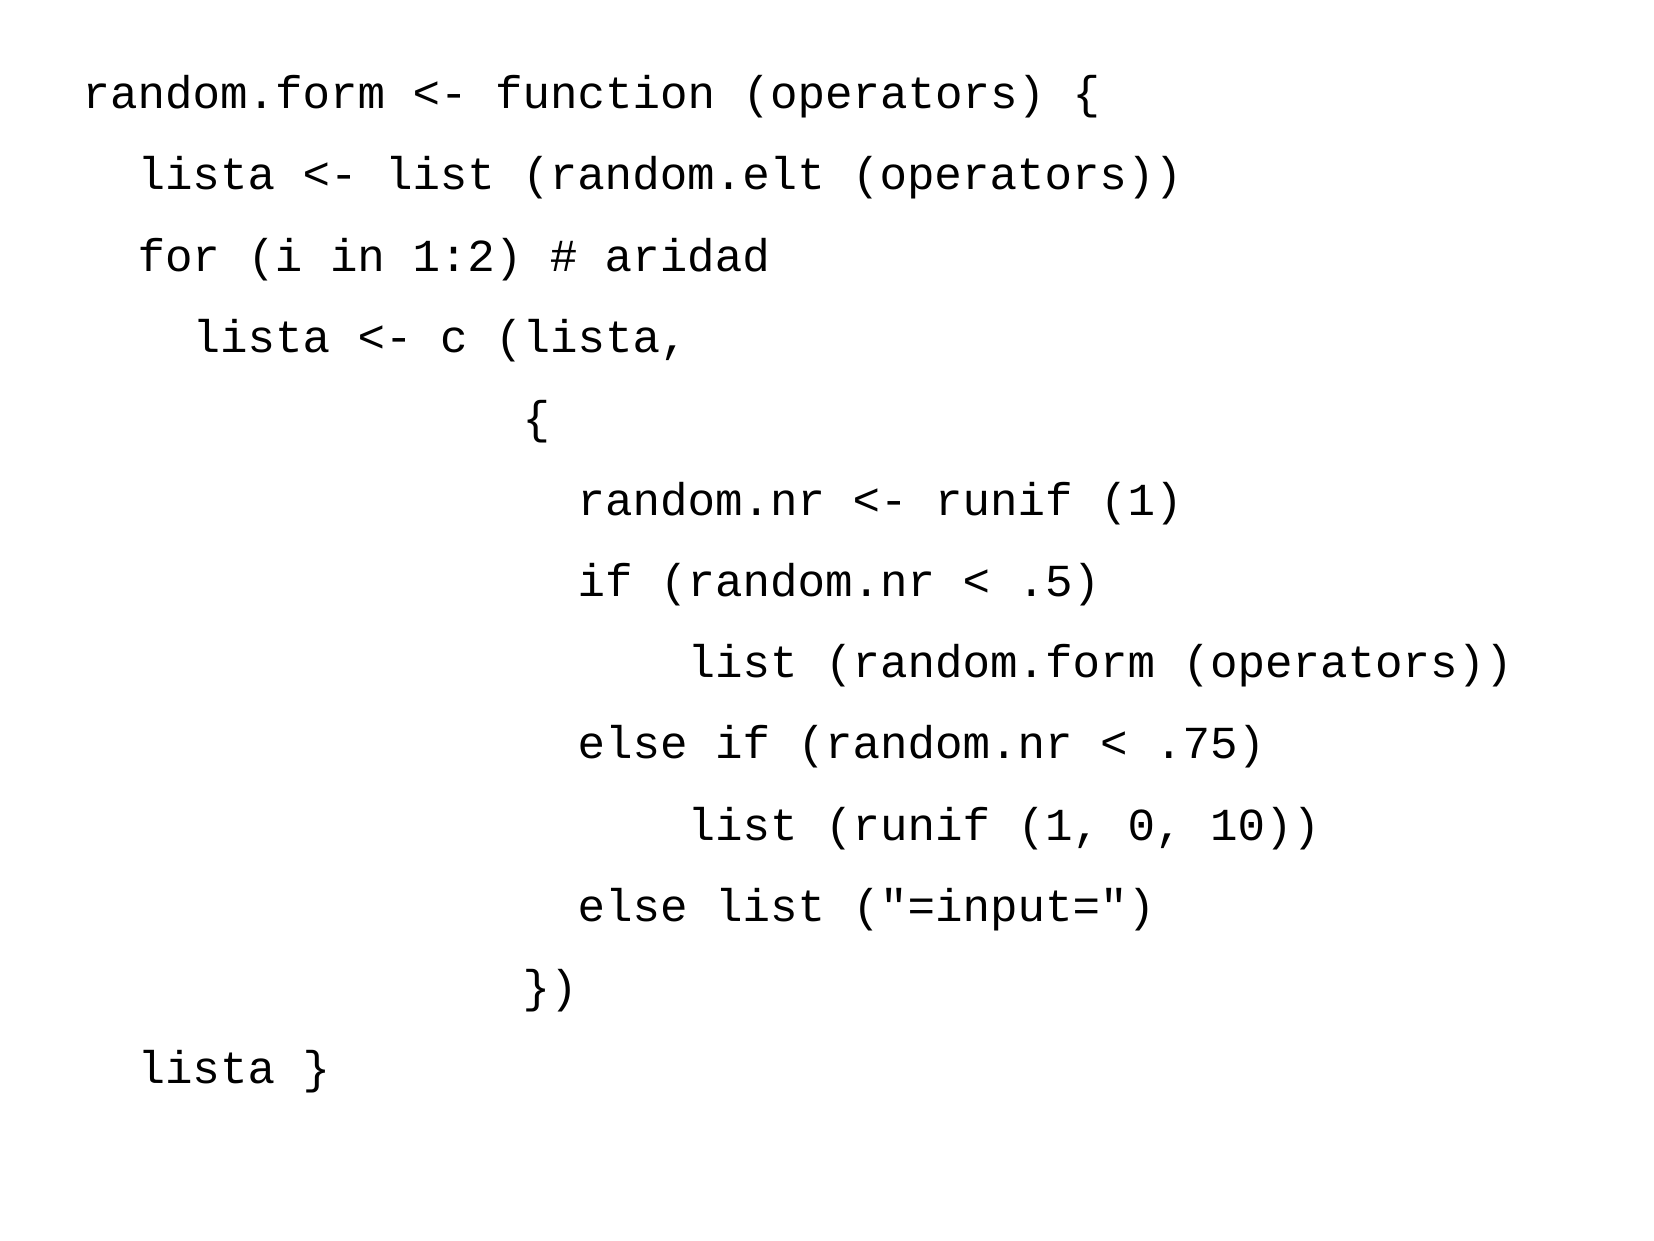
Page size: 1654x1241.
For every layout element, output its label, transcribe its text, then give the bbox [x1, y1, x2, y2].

list random.form <- function (operators) { lista <- list (random.elt (operators)) for (i in 1:2) # aridad lista <- c (lista, { random.nr <- runif (1) if (random.nr < .5) list (random.form (operators)) else if (random.nr < .75) list (runif (1, 0, 10)) else list ("=input=") }) lista } [82, 70, 1571, 1182]
